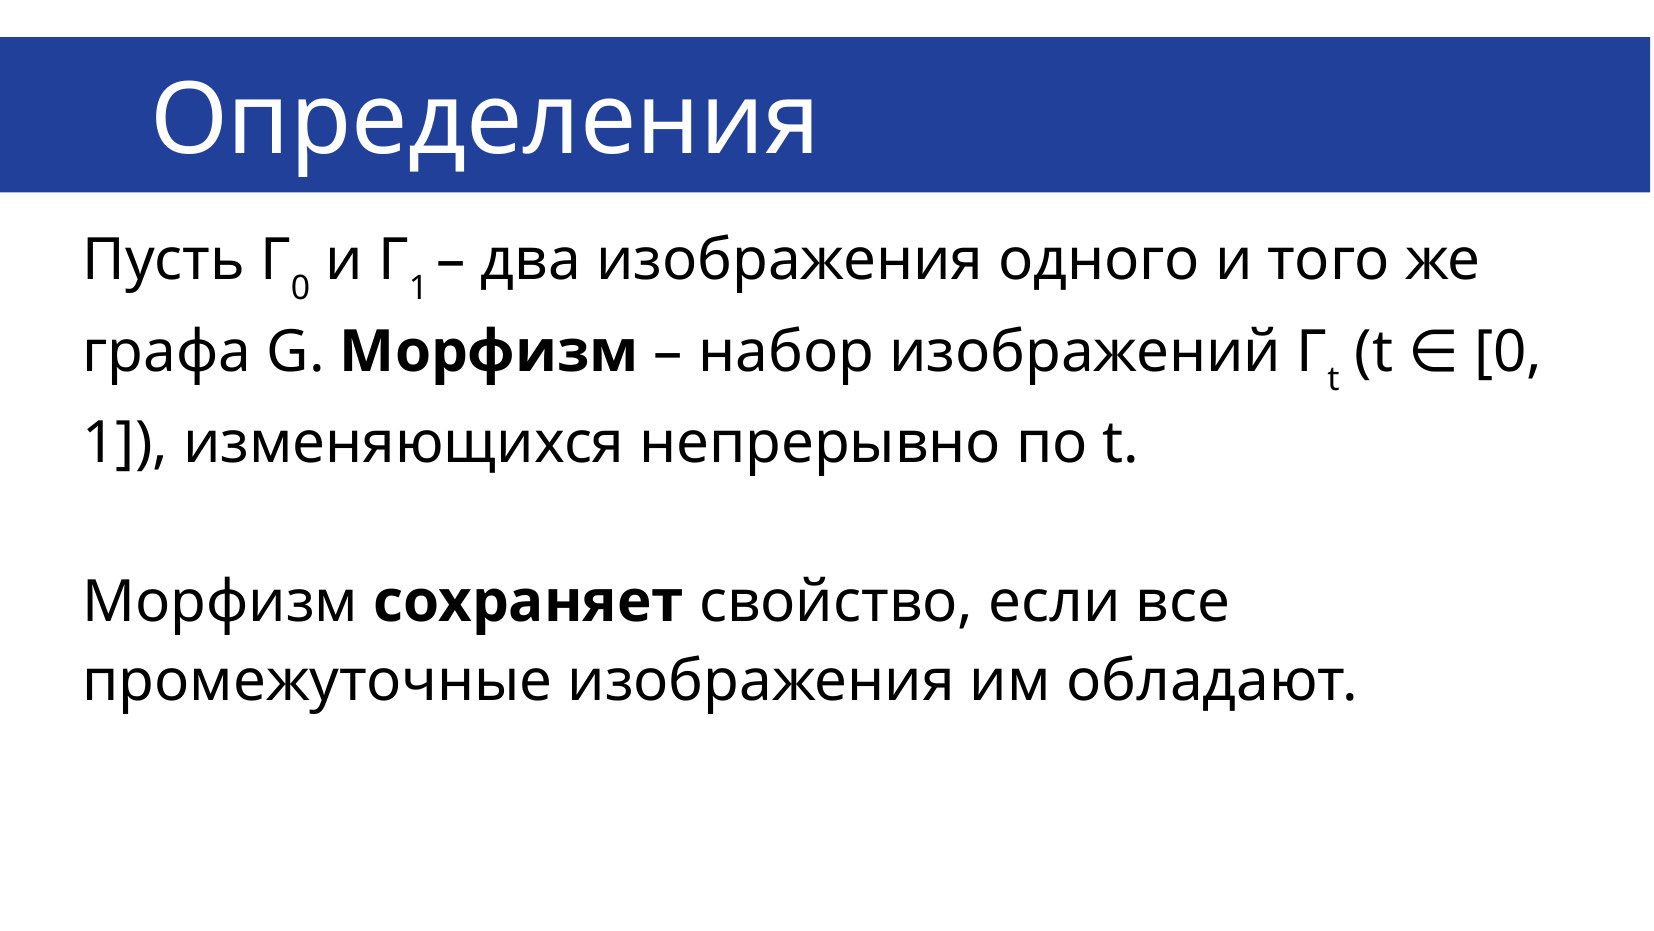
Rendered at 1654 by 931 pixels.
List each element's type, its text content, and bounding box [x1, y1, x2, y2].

subtitle Пусть Г0 и Г1 – два изображения одного и того же графа G. Морфизм – набор изображений Гt (t ∈ [0, 1]), изменяющихся непрерывно по t. Морфизм сохраняет свойство, если все промежуточные изображения им обладают. [82, 217, 1561, 773]
title Определения [0, 37, 1651, 193]
